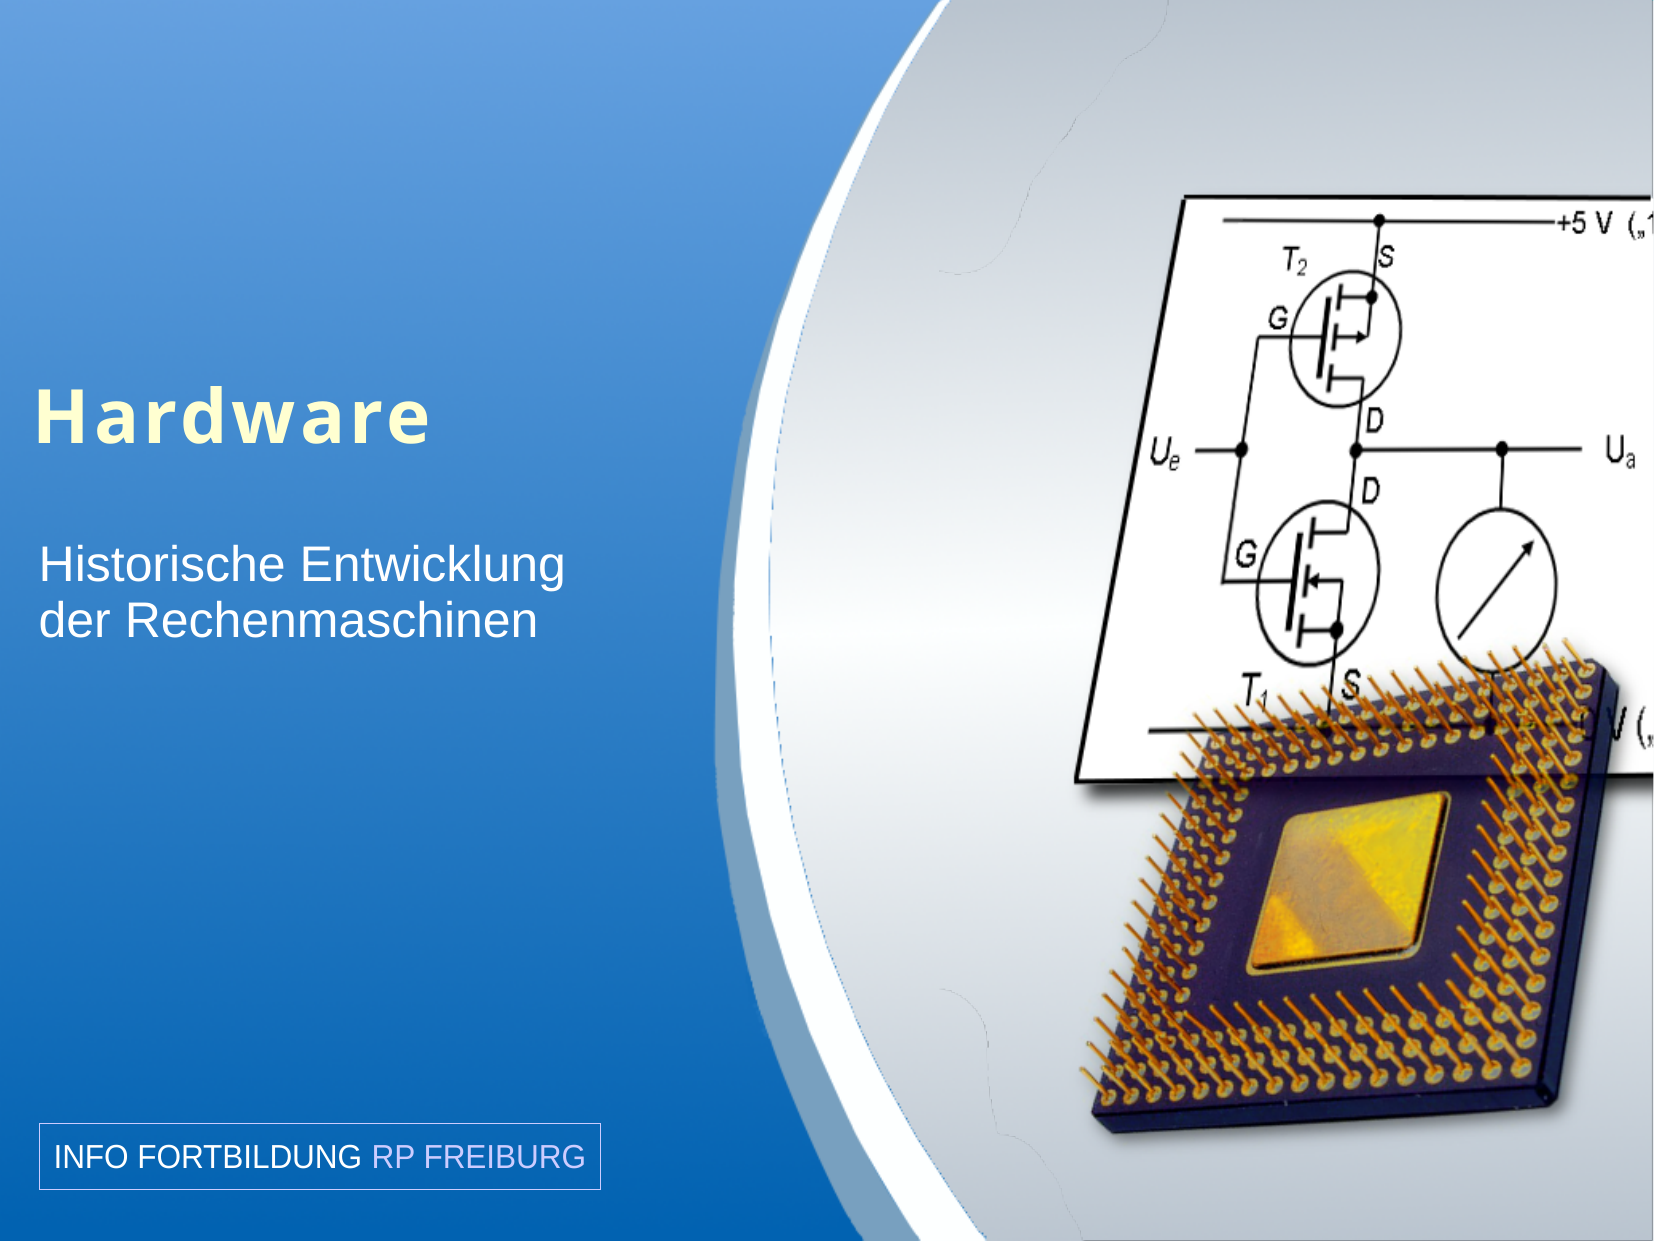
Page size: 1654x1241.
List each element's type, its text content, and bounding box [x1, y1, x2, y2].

text_box Hardware [18, 355, 761, 591]
text_box Historische Entwicklung der Rechenmaschinen [24, 528, 638, 656]
picture [0, 0, 1654, 1241]
text_box INFO FORTBILDUNG RP FREIBURG [39, 1123, 601, 1190]
